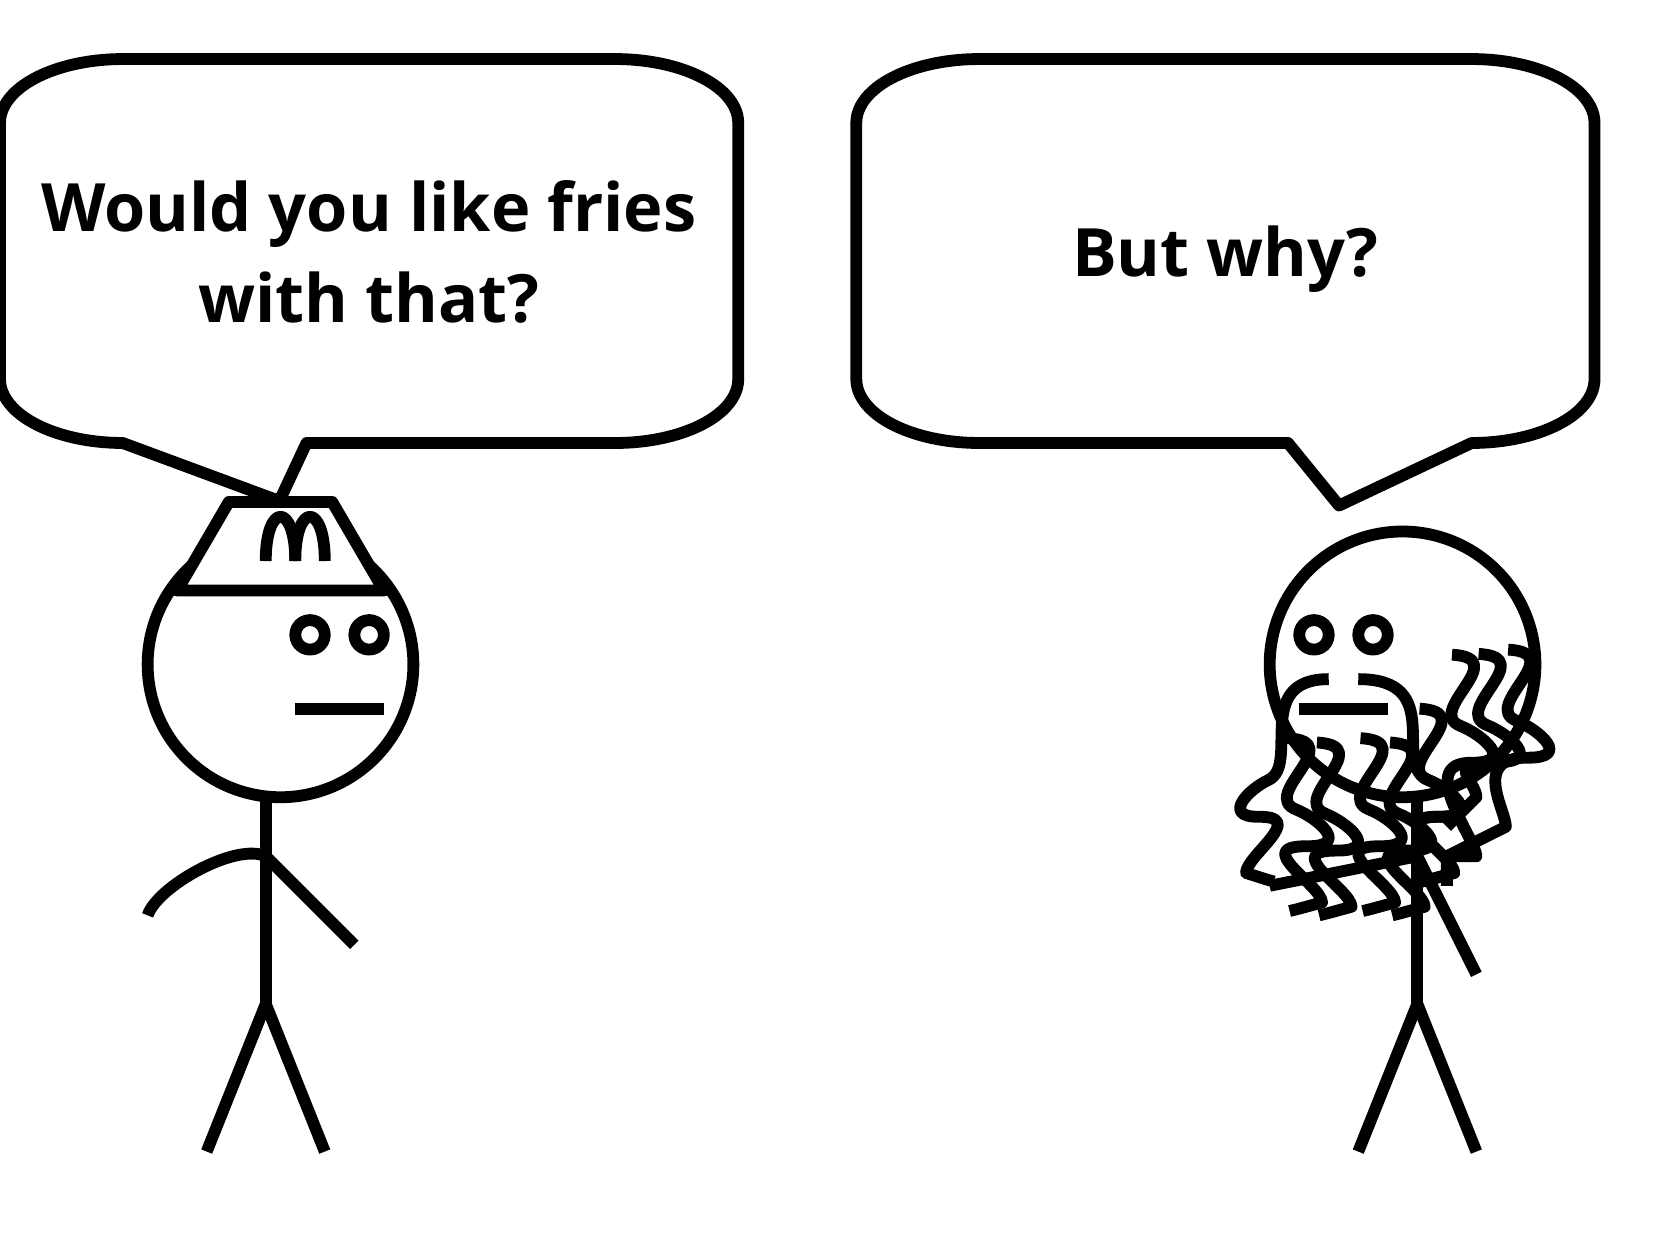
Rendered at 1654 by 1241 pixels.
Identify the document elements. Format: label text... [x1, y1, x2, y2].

text_box But why? [856, 59, 1595, 506]
text_box [1299, 620, 1329, 650]
text_box [295, 620, 325, 650]
text_box [354, 620, 384, 650]
text_box Would you like fries with that? [0, 59, 739, 501]
text_box [177, 501, 384, 591]
text_box [1358, 620, 1388, 650]
